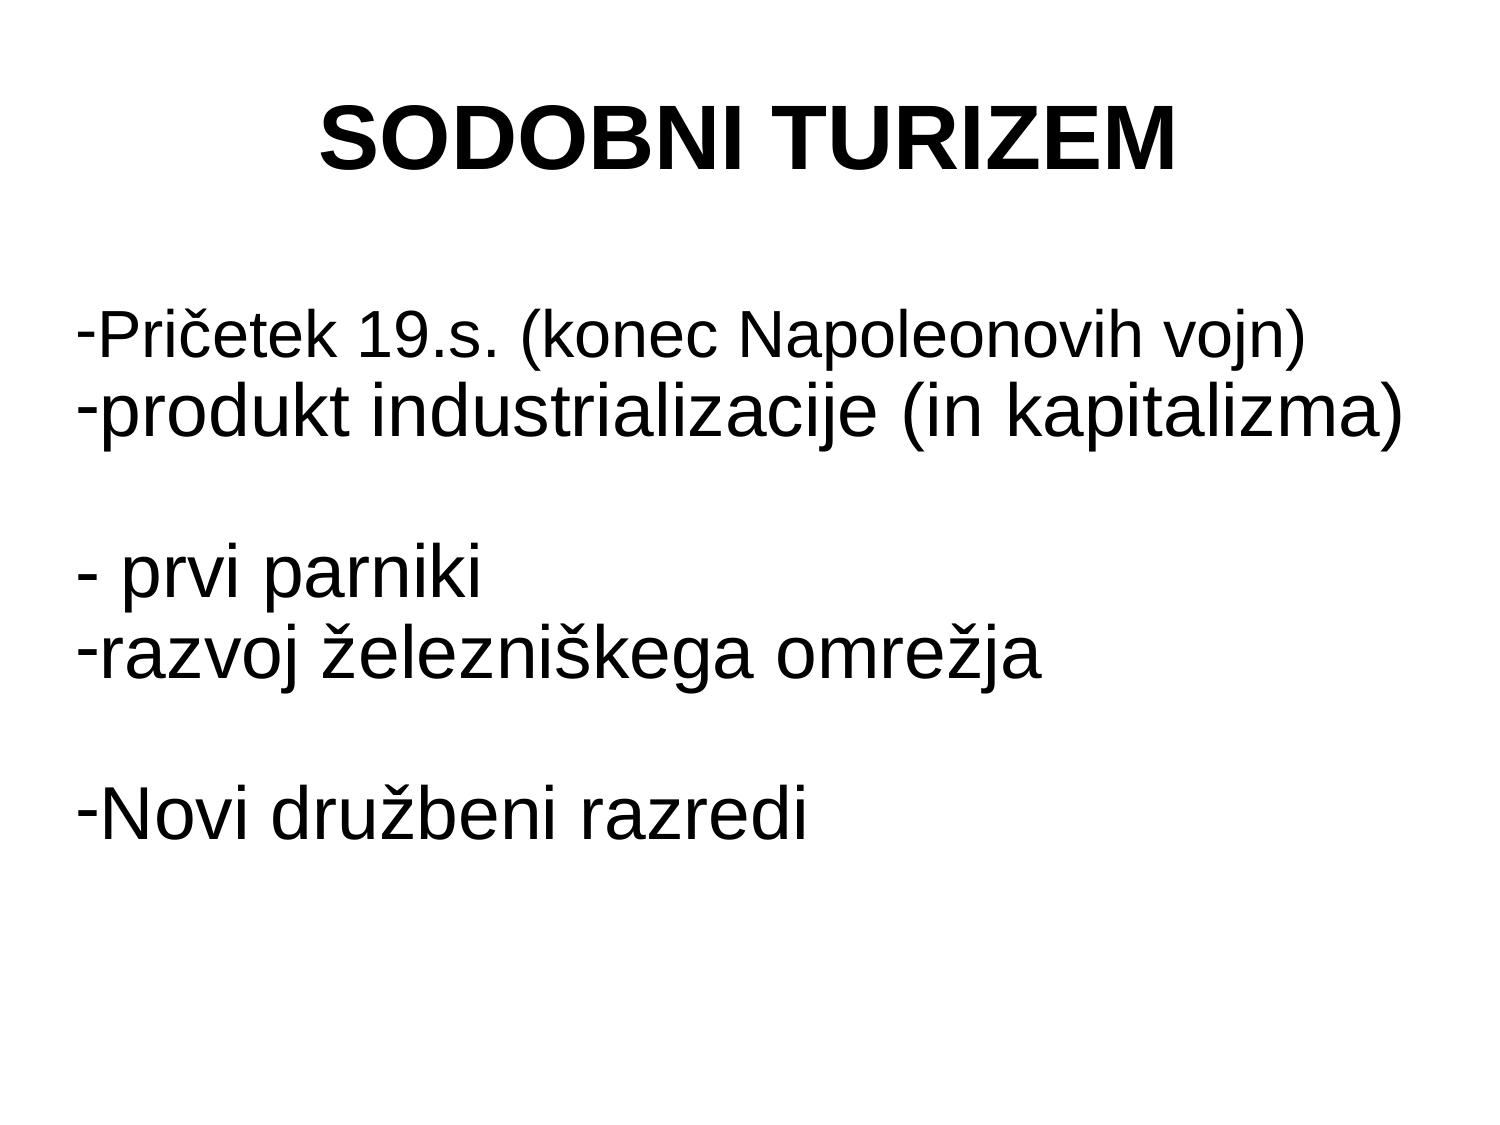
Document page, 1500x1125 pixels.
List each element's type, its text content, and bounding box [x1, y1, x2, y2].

title SODOBNI TURIZEM [75, 21, 1424, 218]
subtitle Pričetek 19.s. (konec Napoleonovih vojn) produkt industrializacije (in kapitalizma) - prvi parniki razvoj železniškega omrežja Novi družbeni razredi [75, 218, 1424, 1011]
